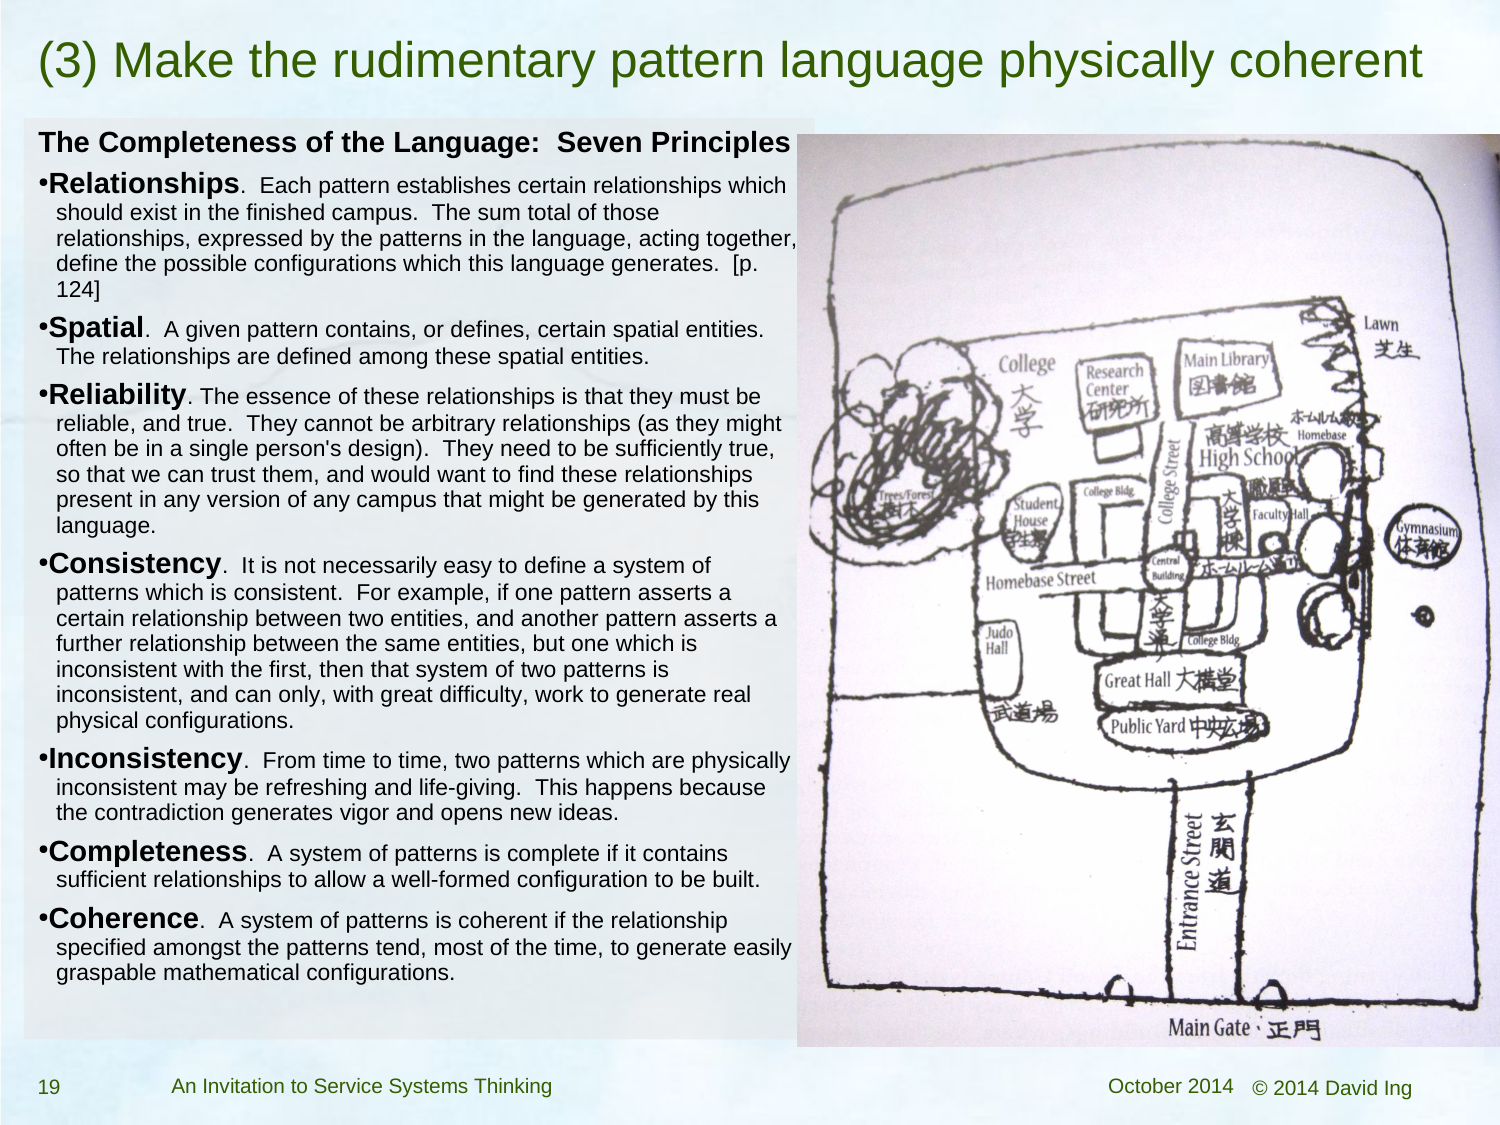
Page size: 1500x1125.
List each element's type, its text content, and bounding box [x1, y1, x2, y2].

title (3) Make the rudimentary pattern language physically coherent [37, 37, 1463, 134]
picture [0, 0, 1500, 1125]
text_box The Completeness of the Language: Seven Principles Relationships. Each pattern establishes certain relationships which should exist in the finished campus. The sum total of those relationships, expressed by the patterns in the language, acting together, define the possible configurations which this language generates. [p. 124] Spatial. A given pattern contains, or defines, certain spatial entities. The relationships are defined among these spatial entities. Reliability. The essence of these relationships is that they must be reliable, and true. They cannot be arbitrary relationships (as they might often be in a single person's design). They need to be sufficiently true, so that we can trust them, and would want to find these relationships present in any version of any campus that might be generated by this language. Consistency. It is not necessarily easy to define a system of patterns which is consistent. For example, if one pattern asserts a certain relationship between two entities, and another pattern asserts a further relationship between the same entities, but one which is inconsistent with the first, then that system of two patterns is inconsistent, and can only, with great difficulty, work to generate real physical configurations. Inconsistency. From time to time, two patterns which are physically inconsistent may be refreshing and life-giving. This happens because the contradiction generates vigor and opens new ideas. Completeness. A system of patterns is complete if it contains sufficient relationships to allow a well-formed configuration to be built. Coherence. A system of patterns is coherent if the relationship specified amongst the patterns tend, most of the time, to generate easily graspable mathematical configurations. [23, 118, 815, 1040]
